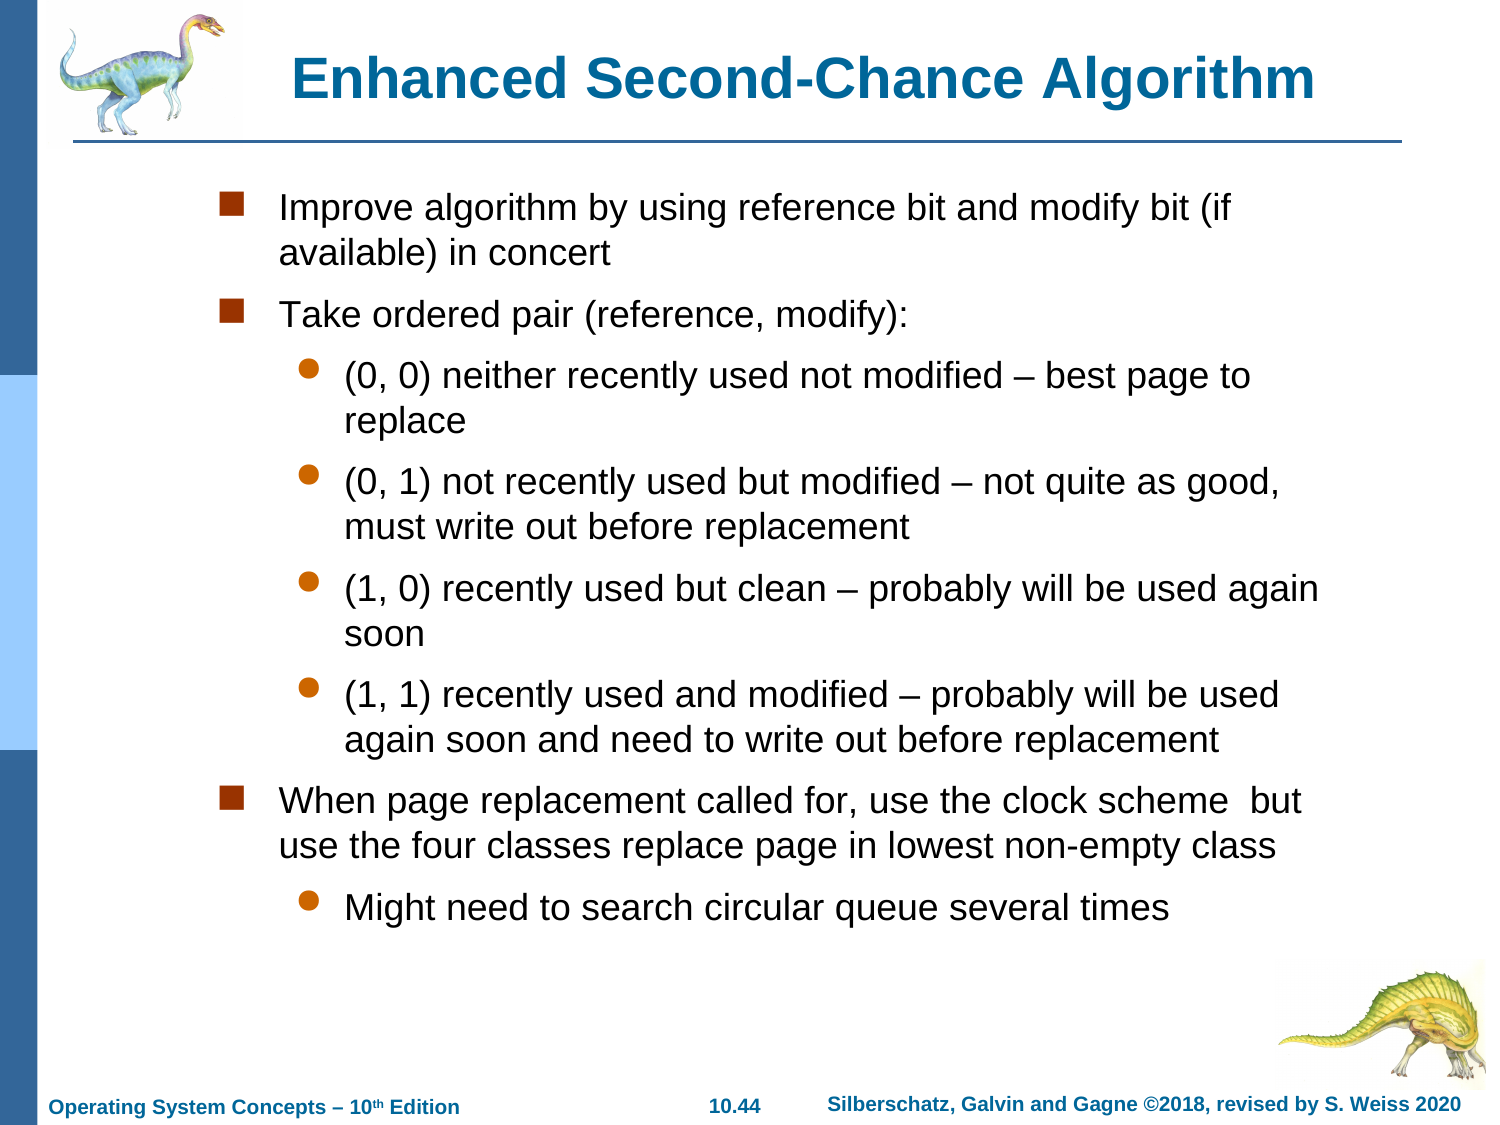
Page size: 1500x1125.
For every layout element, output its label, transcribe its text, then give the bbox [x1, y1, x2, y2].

picture [1275, 959, 1486, 1090]
list Improve algorithm by using reference bit and modify bit (if available) in concert Take ordered pair (reference, modify): (0, 0) neither recently used not modified – best page to replace (0, 1) not recently used but modified – not quite as good, must write out before replacement (1, 0) recently used but clean – probably will be used again soon (1, 1) recently used and modified – probably will be used again soon and need to write out before replacement When page replacement called for, use the clock scheme but use the four classes replace page in lowest non-empty class Might need to search circular queue several times [207, 175, 1382, 1021]
title Enhanced Second-Chance Algorithm [166, 22, 1442, 118]
picture [46, 0, 243, 149]
picture [1144, 1096, 1152, 1101]
